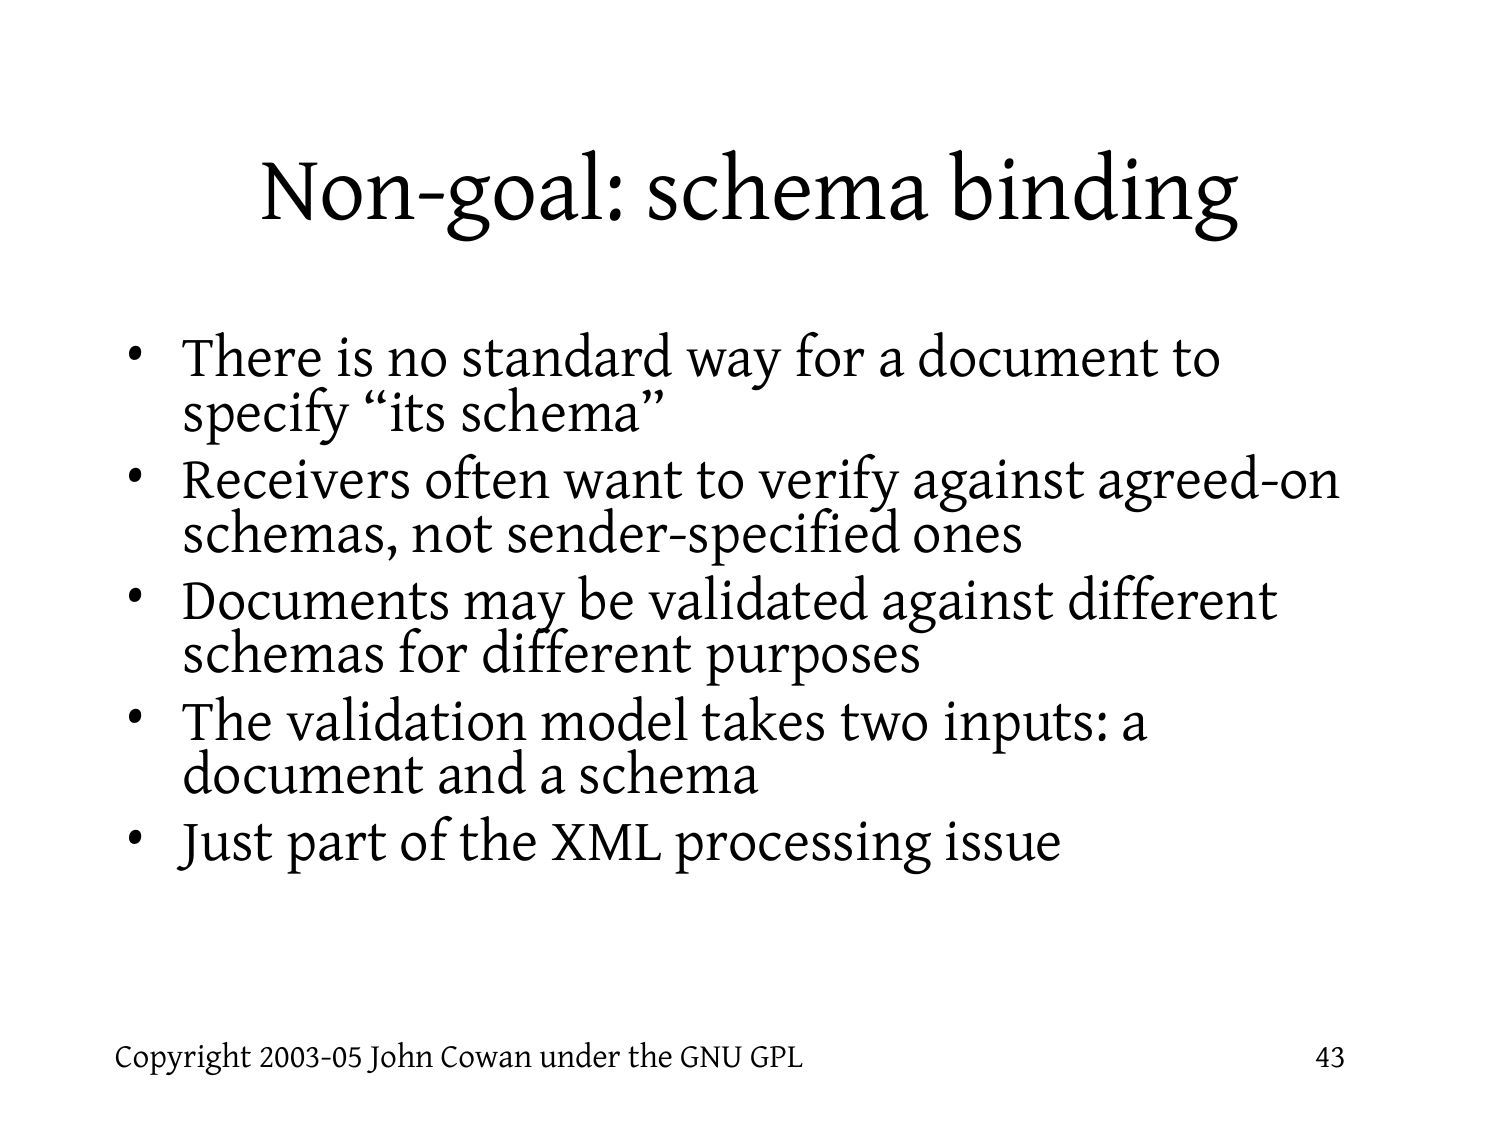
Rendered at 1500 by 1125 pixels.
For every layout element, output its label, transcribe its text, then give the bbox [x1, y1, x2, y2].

list There is no standard way for a document to specify “its schema” Receivers often want to verify against agreed-on schemas, not sender-specified ones Documents may be validated against different schemas for different purposes The validation model takes two inputs: a document and a schema Just part of the XML processing issue [112, 324, 1388, 1049]
title Non-goal: schema binding [112, 99, 1388, 288]
